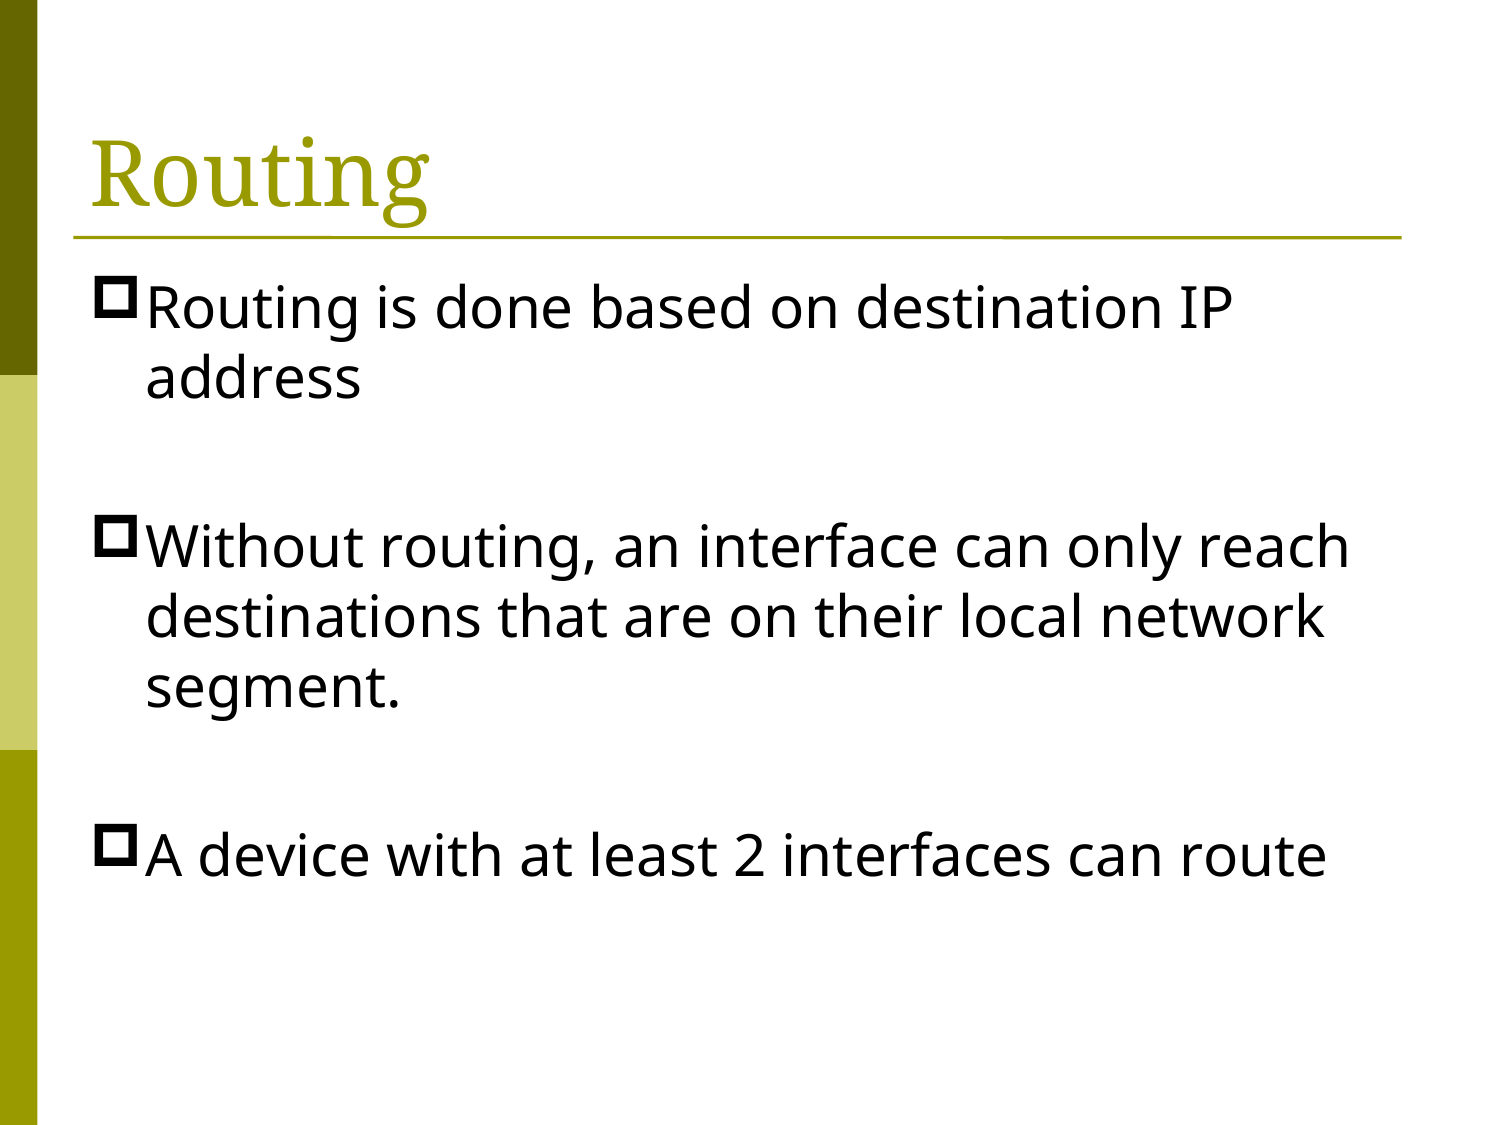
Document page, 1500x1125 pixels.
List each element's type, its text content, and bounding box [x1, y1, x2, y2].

text_box Routing [75, 45, 1426, 233]
text_box Routing is done based on destination IP address Without routing, an interface can only reach destinations that are on their local network segment. A device with at least 2 interfaces can route [75, 262, 1426, 1006]
